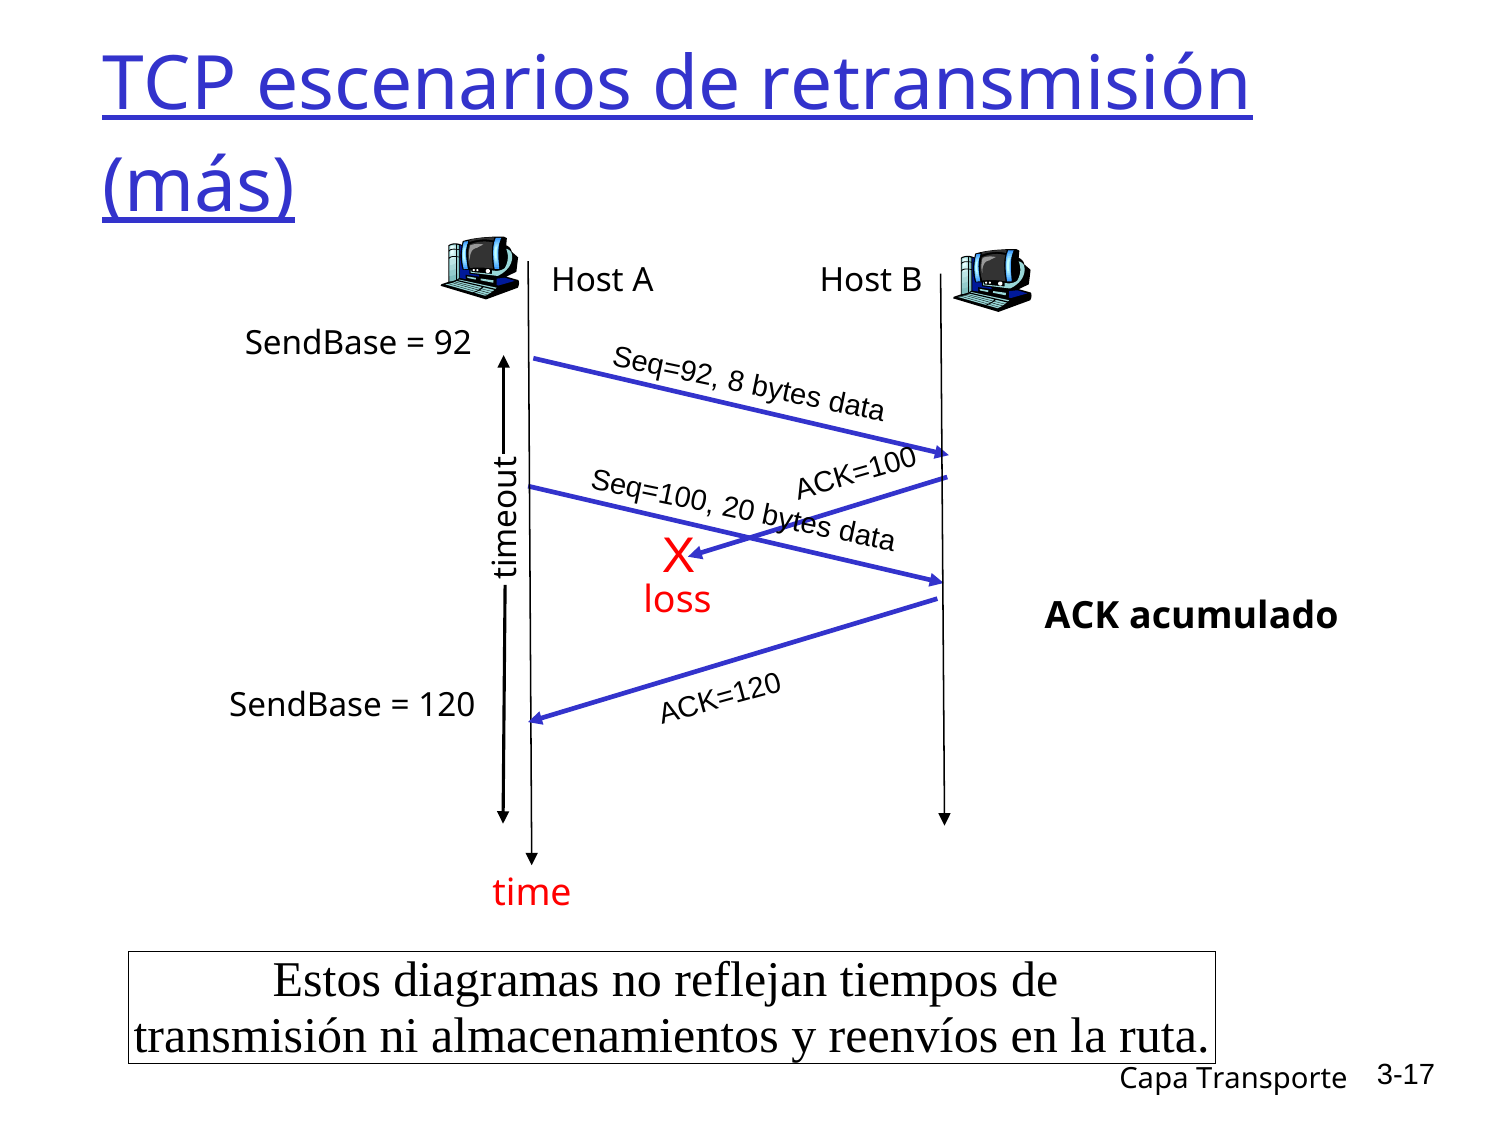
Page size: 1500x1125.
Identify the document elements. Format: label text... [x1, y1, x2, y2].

title TCP escenarios de retransmisión (más) [87, 36, 1426, 227]
picture [953, 248, 1033, 312]
text_box SendBase = 92 [229, 311, 488, 372]
text_box ACK=100 [774, 427, 938, 504]
text_box timeout [472, 441, 529, 595]
text_box Estos diagramas no reflejan tiempos de transmisión ni almacenamientos y reenvíos en la ruta. [128, 951, 1216, 1064]
text_box Seq=100, 20 bytes data [572, 451, 916, 569]
text_box ACK acumulado [1029, 580, 1354, 648]
text_box ACK=120 [636, 653, 803, 743]
text_box Host B [804, 248, 938, 310]
text_box timeout [530, 441, 534, 484]
text_box SendBase = 120 [214, 673, 491, 735]
text_box X [647, 519, 711, 591]
text_box loss [628, 564, 727, 632]
text_box Seq=92, 8 bytes data [593, 329, 905, 438]
text_box Host A [536, 248, 669, 310]
text_box time [477, 857, 587, 925]
picture [440, 236, 521, 300]
